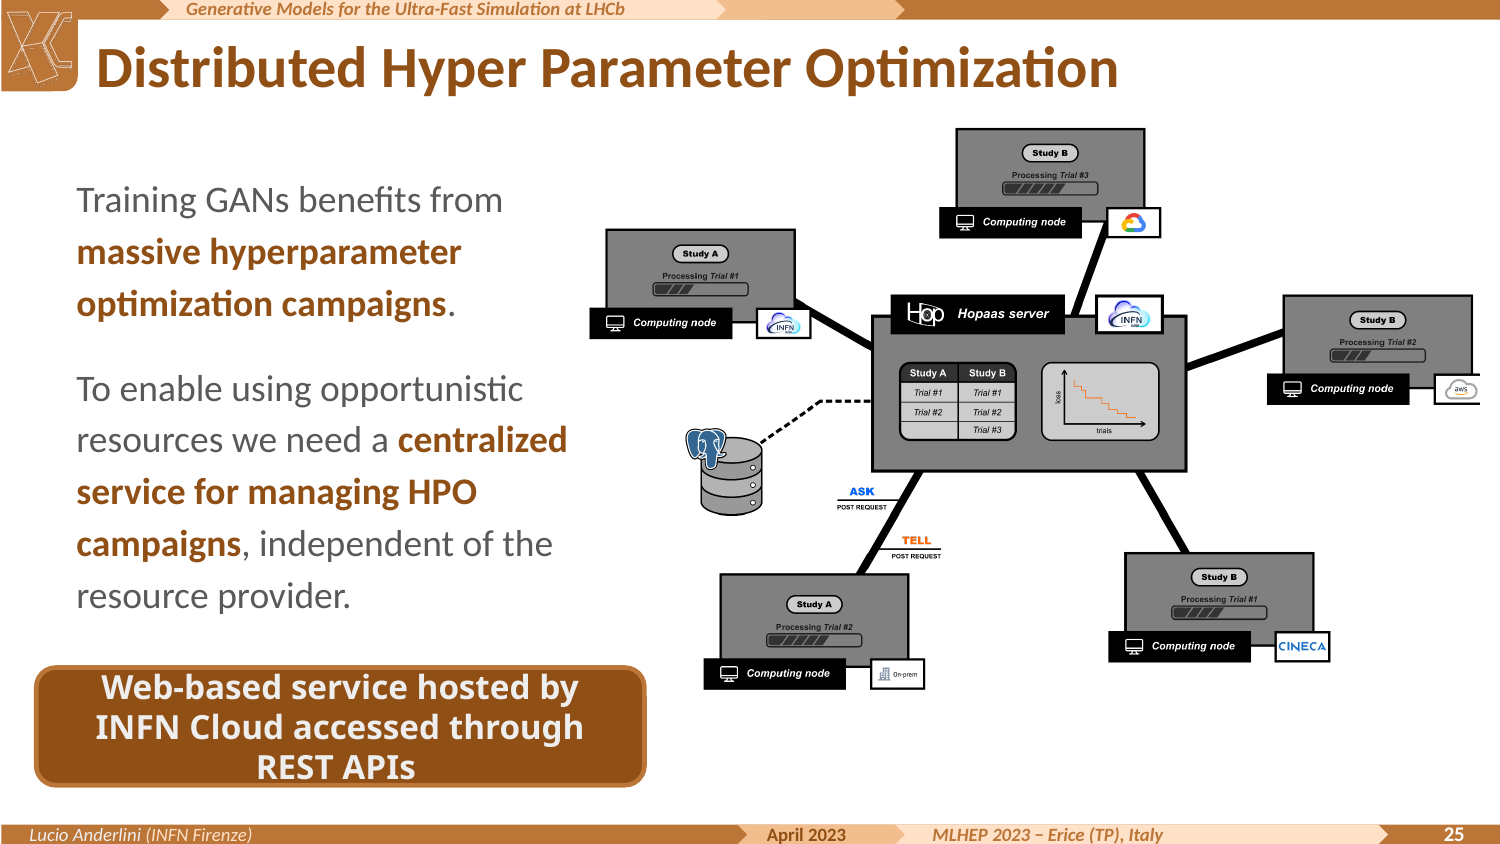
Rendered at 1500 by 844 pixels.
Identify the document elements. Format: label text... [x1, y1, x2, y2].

picture [576, 92, 1480, 725]
list Training GANs benefits from massive hyperparameter optimization campaigns. To enable using opportunistic resources we need a centralized service for managing HPO campaigns, independent of the resource provider. [61, 153, 576, 667]
slide_number <number> [1389, 801, 1480, 844]
text_box Web-based service hosted by INFN Cloud accessed through REST APIs [36, 667, 645, 786]
title Distributed Hyper Parameter Optimization [81, 14, 1480, 109]
